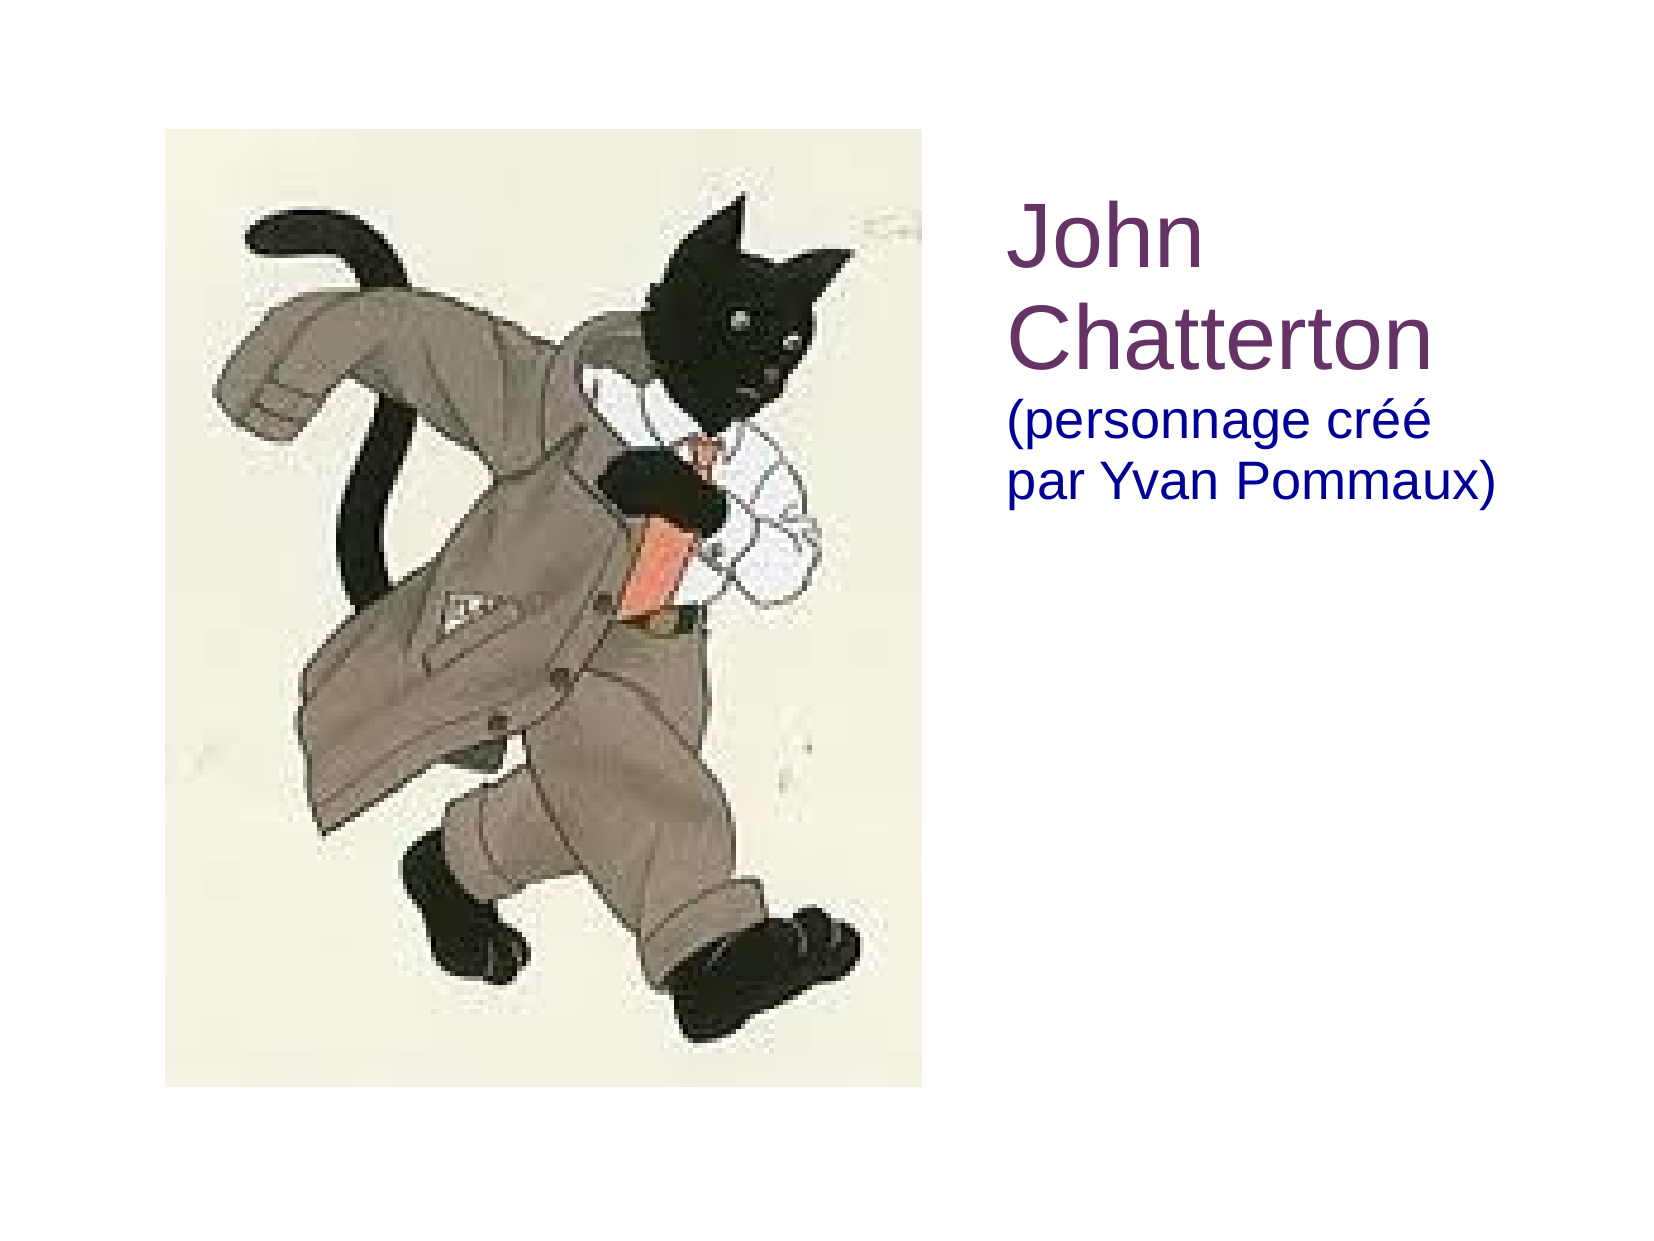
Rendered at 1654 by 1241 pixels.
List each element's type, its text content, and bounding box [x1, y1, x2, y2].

picture [165, 129, 922, 1087]
text_box John Chatterton (personnage créé par Yvan Pommaux) [992, 177, 1536, 724]
